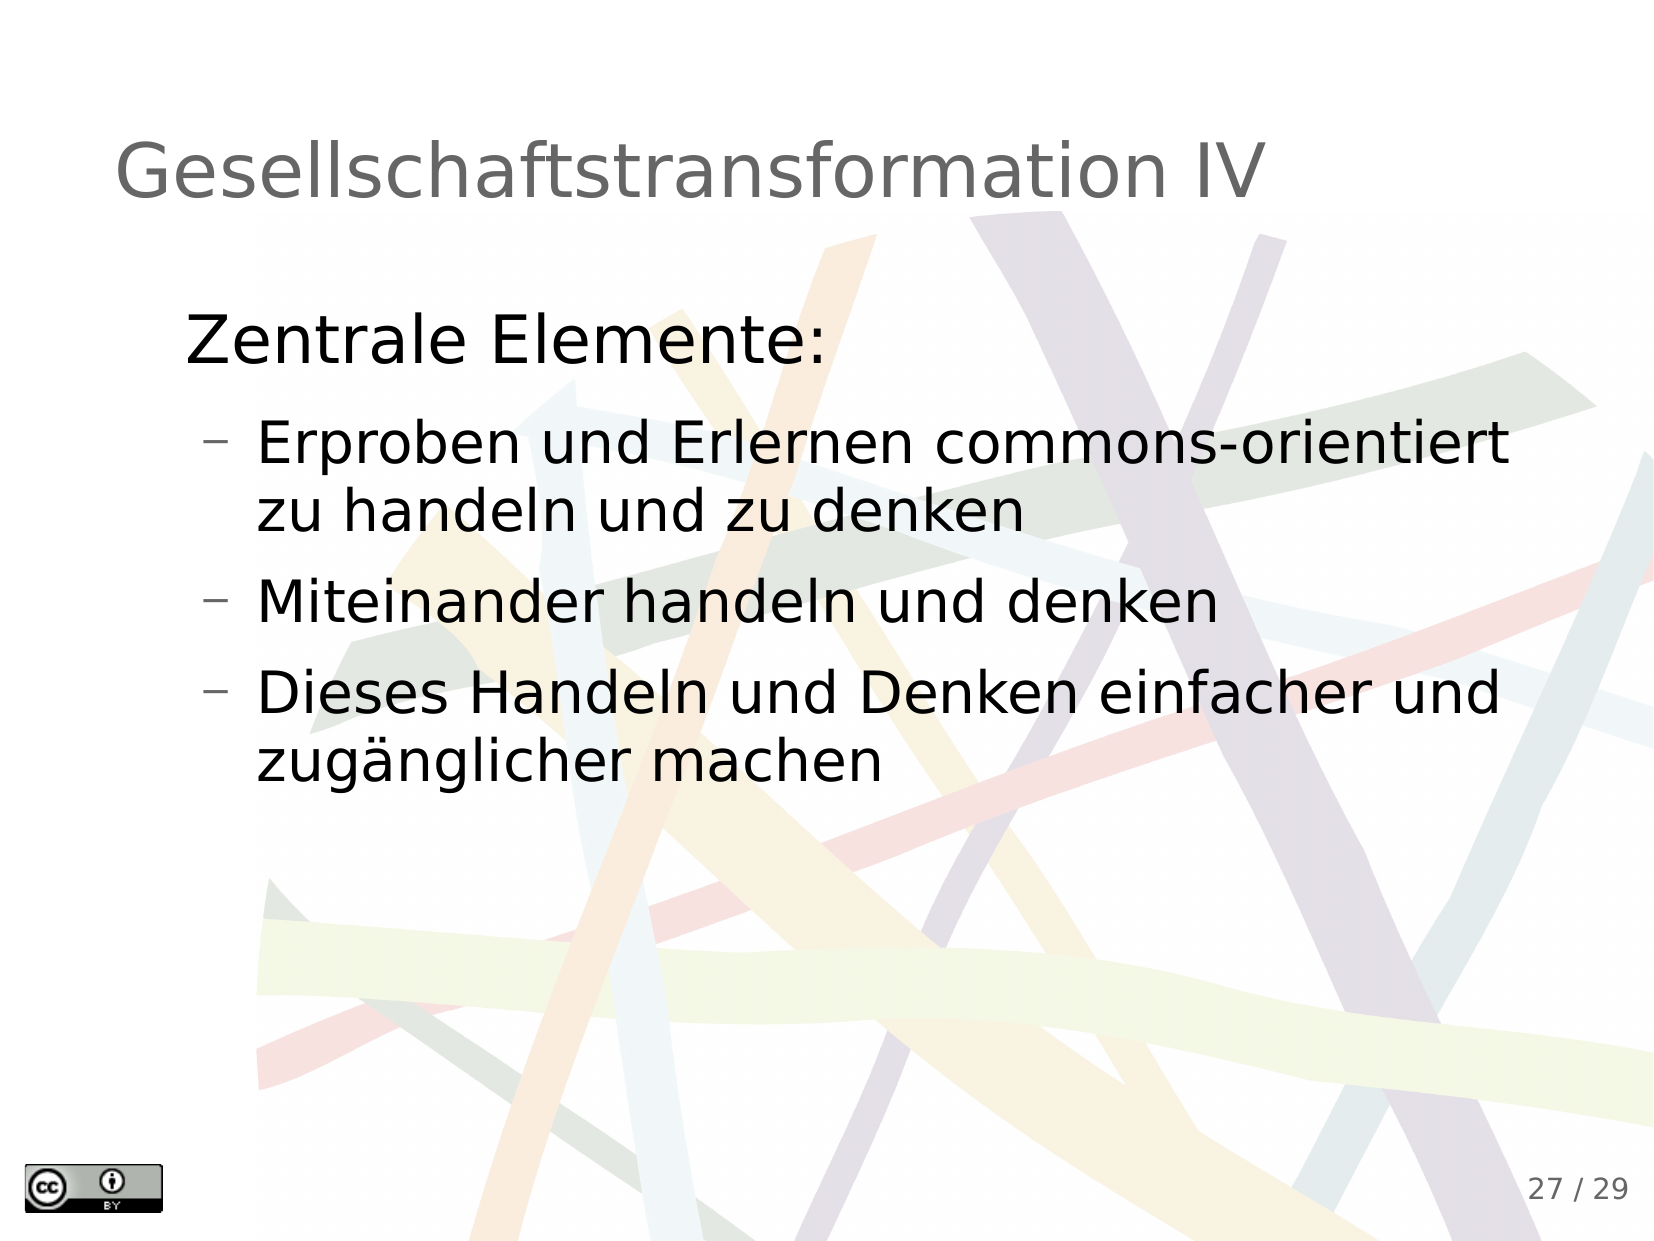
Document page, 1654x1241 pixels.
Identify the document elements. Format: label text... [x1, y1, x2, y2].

title Gesellschaftstransformation IV [114, 73, 1539, 271]
list Zentrale Elemente: Erproben und Erlernen commons-orientiert zu handeln und zu denken Miteinander handeln und denken Dieses Handeln und Denken einfacher und zugänglicher machen [114, 302, 1539, 1102]
picture [24, 1164, 163, 1213]
